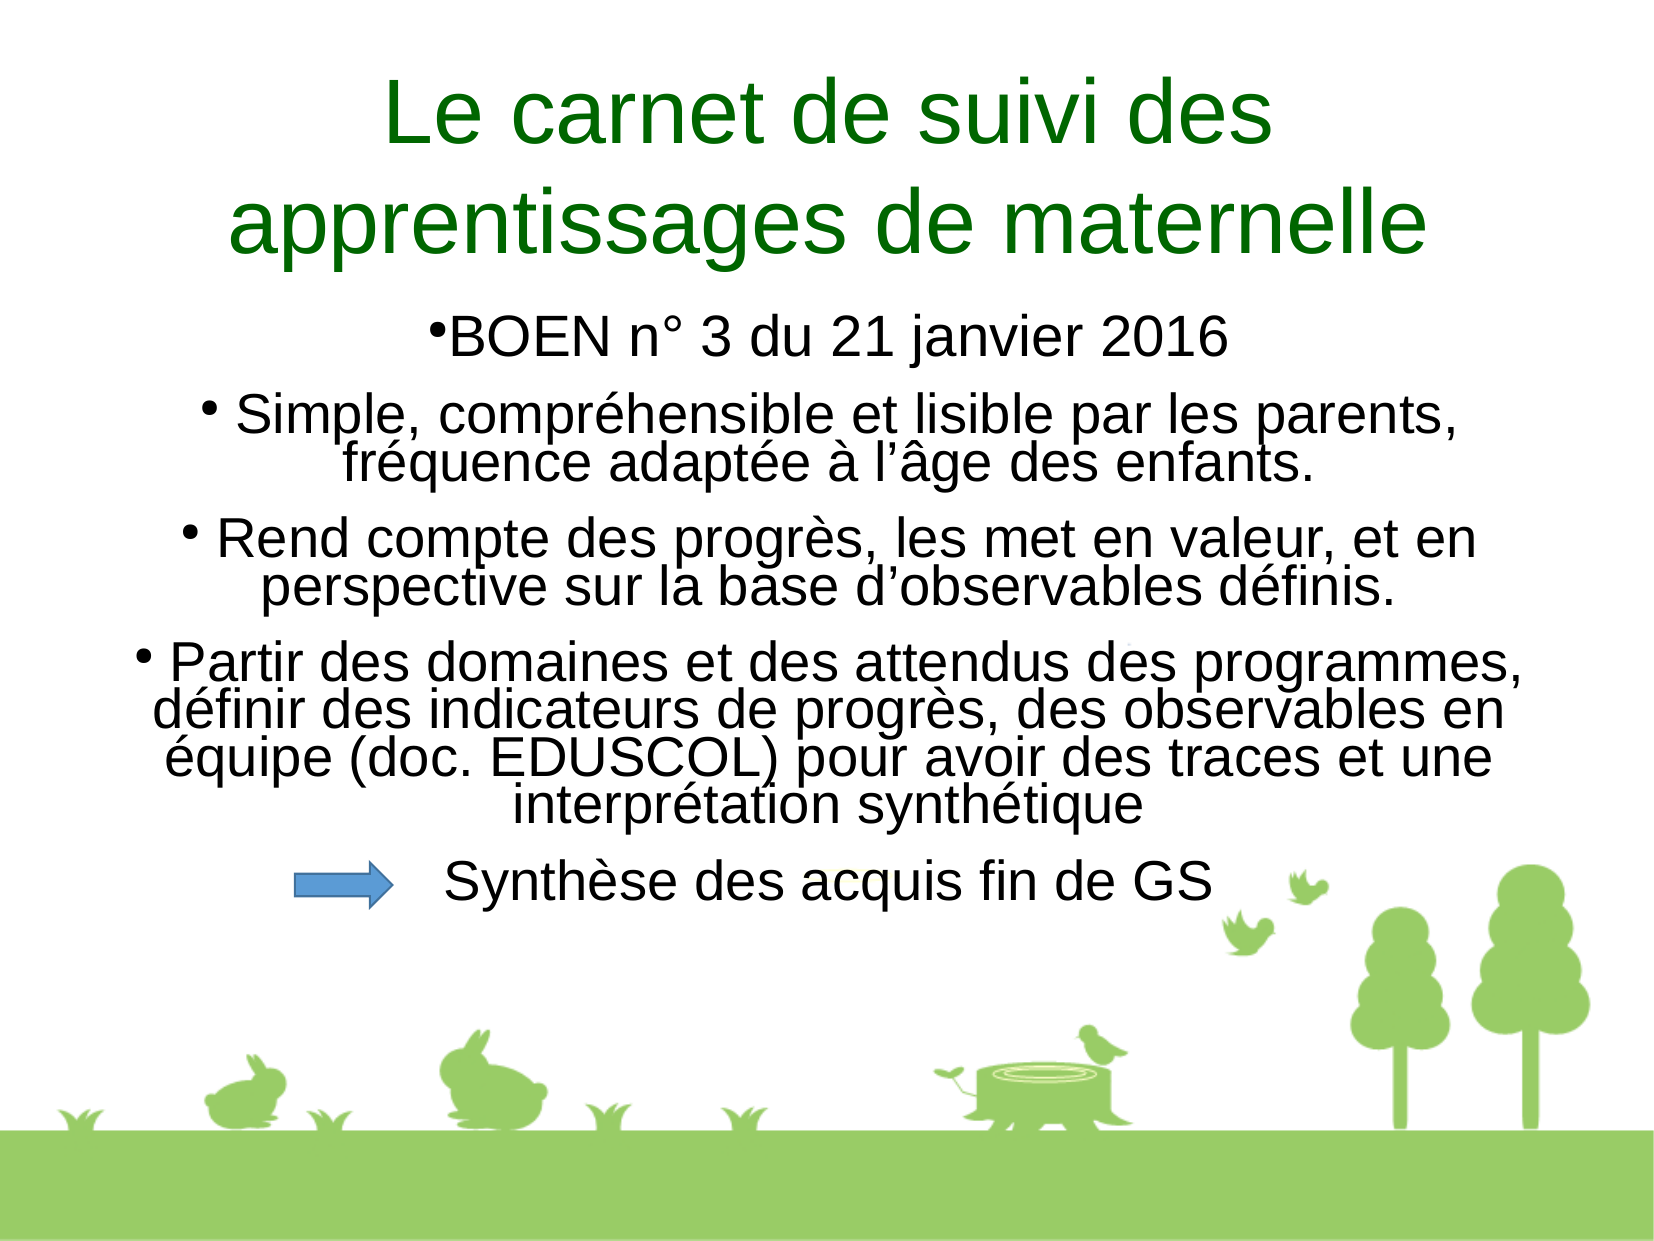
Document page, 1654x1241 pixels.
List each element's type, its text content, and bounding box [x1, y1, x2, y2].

list BOEN n° 3 du 21 janvier 2016 Simple, compréhensible et lisible par les parents, fréquence adaptée à l’âge des enfants. Rend compte des progrès, les met en valeur, et en perspective sur la base d’observables définis. Partir des domaines et des attendus des programmes, définir des indicateurs de progrès, des observables en équipe (doc. EDUSCOL) pour avoir des traces et une interprétation synthétique Synthèse des acquis fin de GS [84, 317, 1574, 933]
text_box [294, 862, 393, 908]
title Le carnet de suivi des apprentissages de maternelle [84, 51, 1574, 260]
